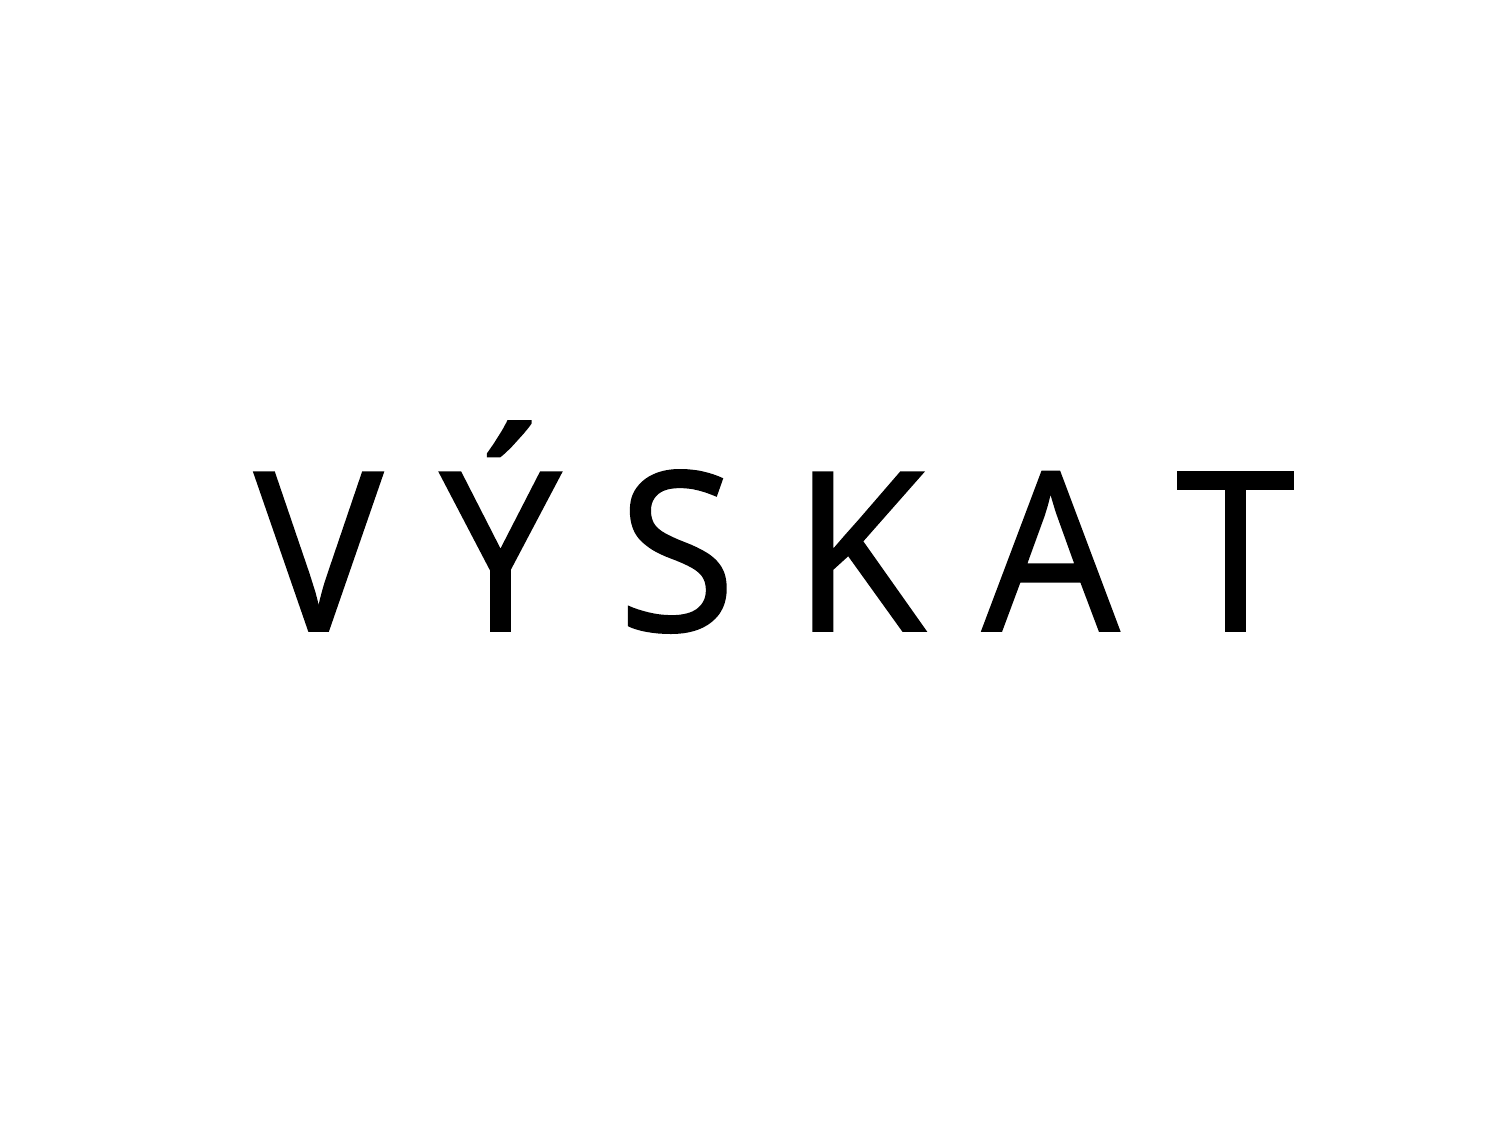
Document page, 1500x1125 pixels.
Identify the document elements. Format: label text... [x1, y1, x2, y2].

text_box V Ý S K A T [1178, 472, 1294, 632]
text_box V Ý S K A T [439, 472, 562, 632]
text_box V Ý S K A T [628, 469, 726, 634]
text_box V Ý S K A T [813, 472, 926, 632]
text_box V Ý S K A T [253, 472, 384, 632]
text_box V Ý S K A T [981, 471, 1120, 632]
text_box V Ý S K A T [487, 420, 531, 457]
